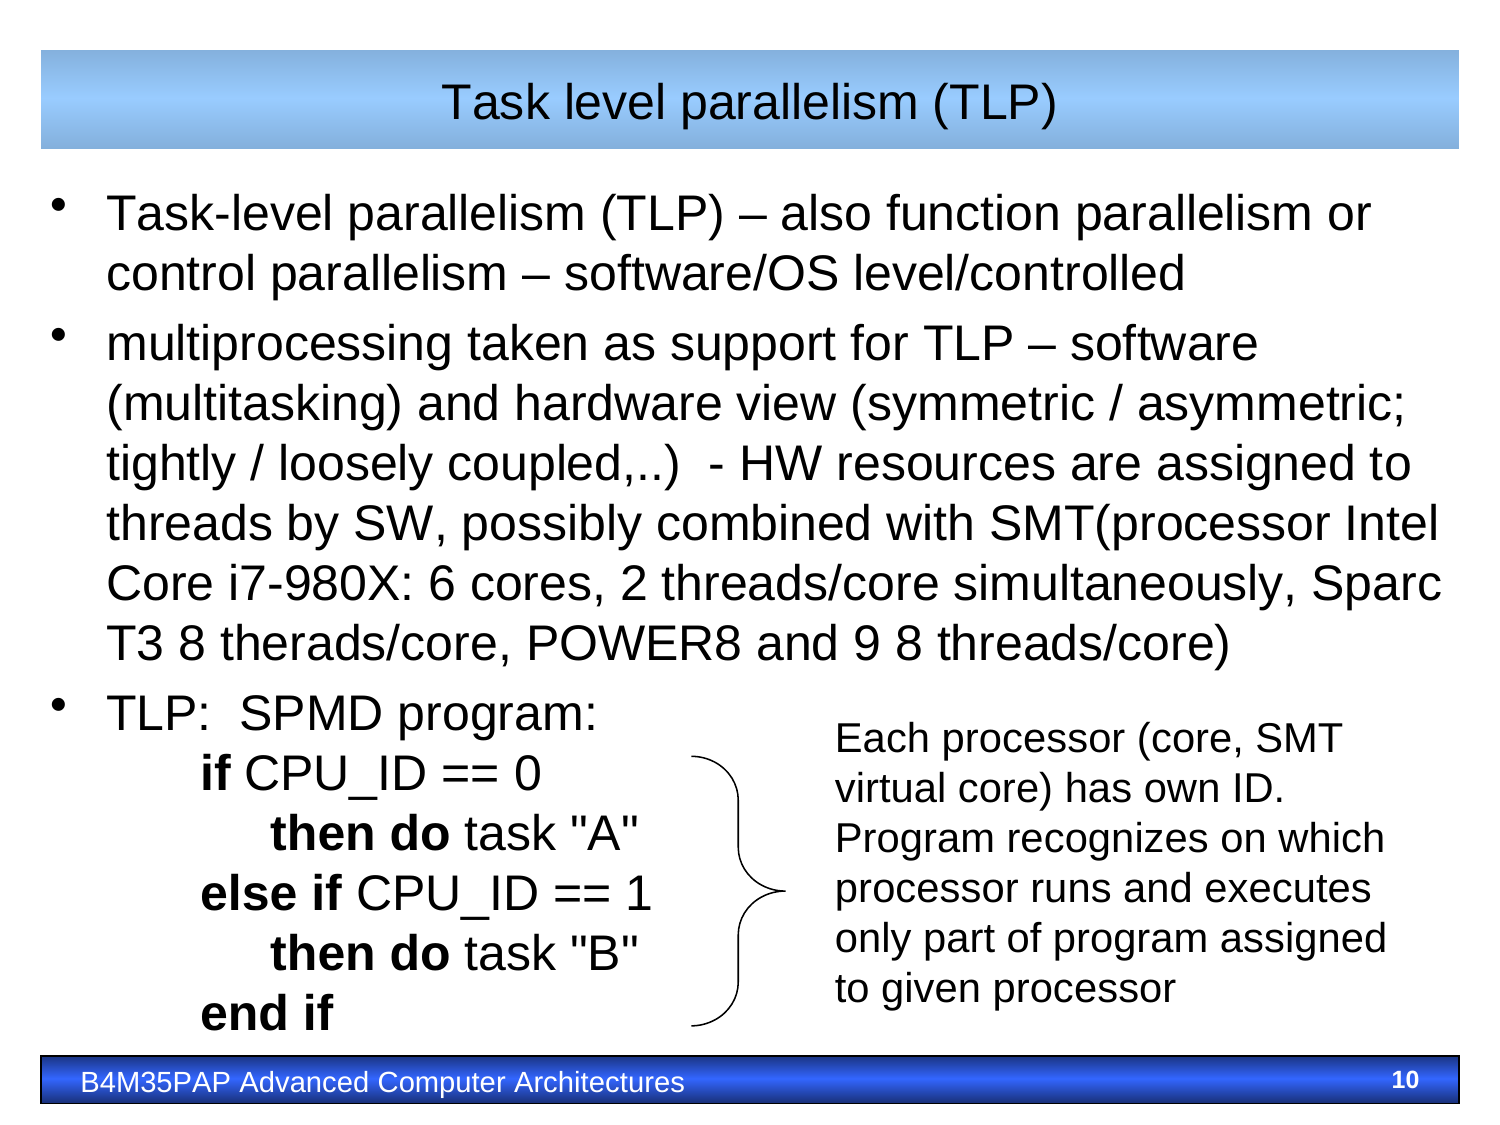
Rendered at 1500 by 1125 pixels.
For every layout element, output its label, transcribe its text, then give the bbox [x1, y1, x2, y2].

title Task level parallelism (TLP) [41, 50, 1459, 149]
text_box Each processor (core, SMT virtual core) has own ID. Program recognizes on which processor runs and executes only part of program assigned to given processor [820, 703, 1430, 1018]
list Task-level parallelism (TLP) – also function parallelism or control parallelism – software/OS level/controlled multiprocessing taken as support for TLP – software (multitasking) and hardware view (symmetric / asymmetric; tightly / loosely coupled,..) - HW resources are assigned to threads by SW, possibly combined with SMT(processor Intel Core i7-980X: 6 cores, 2 threads/core simultaneously, Sparc T3 8 therads/core, POWER8 and 9 8 threads/core) TLP: SPMD program: if CPU_ID == 0 then do task "A" else if CPU_ID == 1 then do task "B" end if [35, 172, 1465, 1000]
